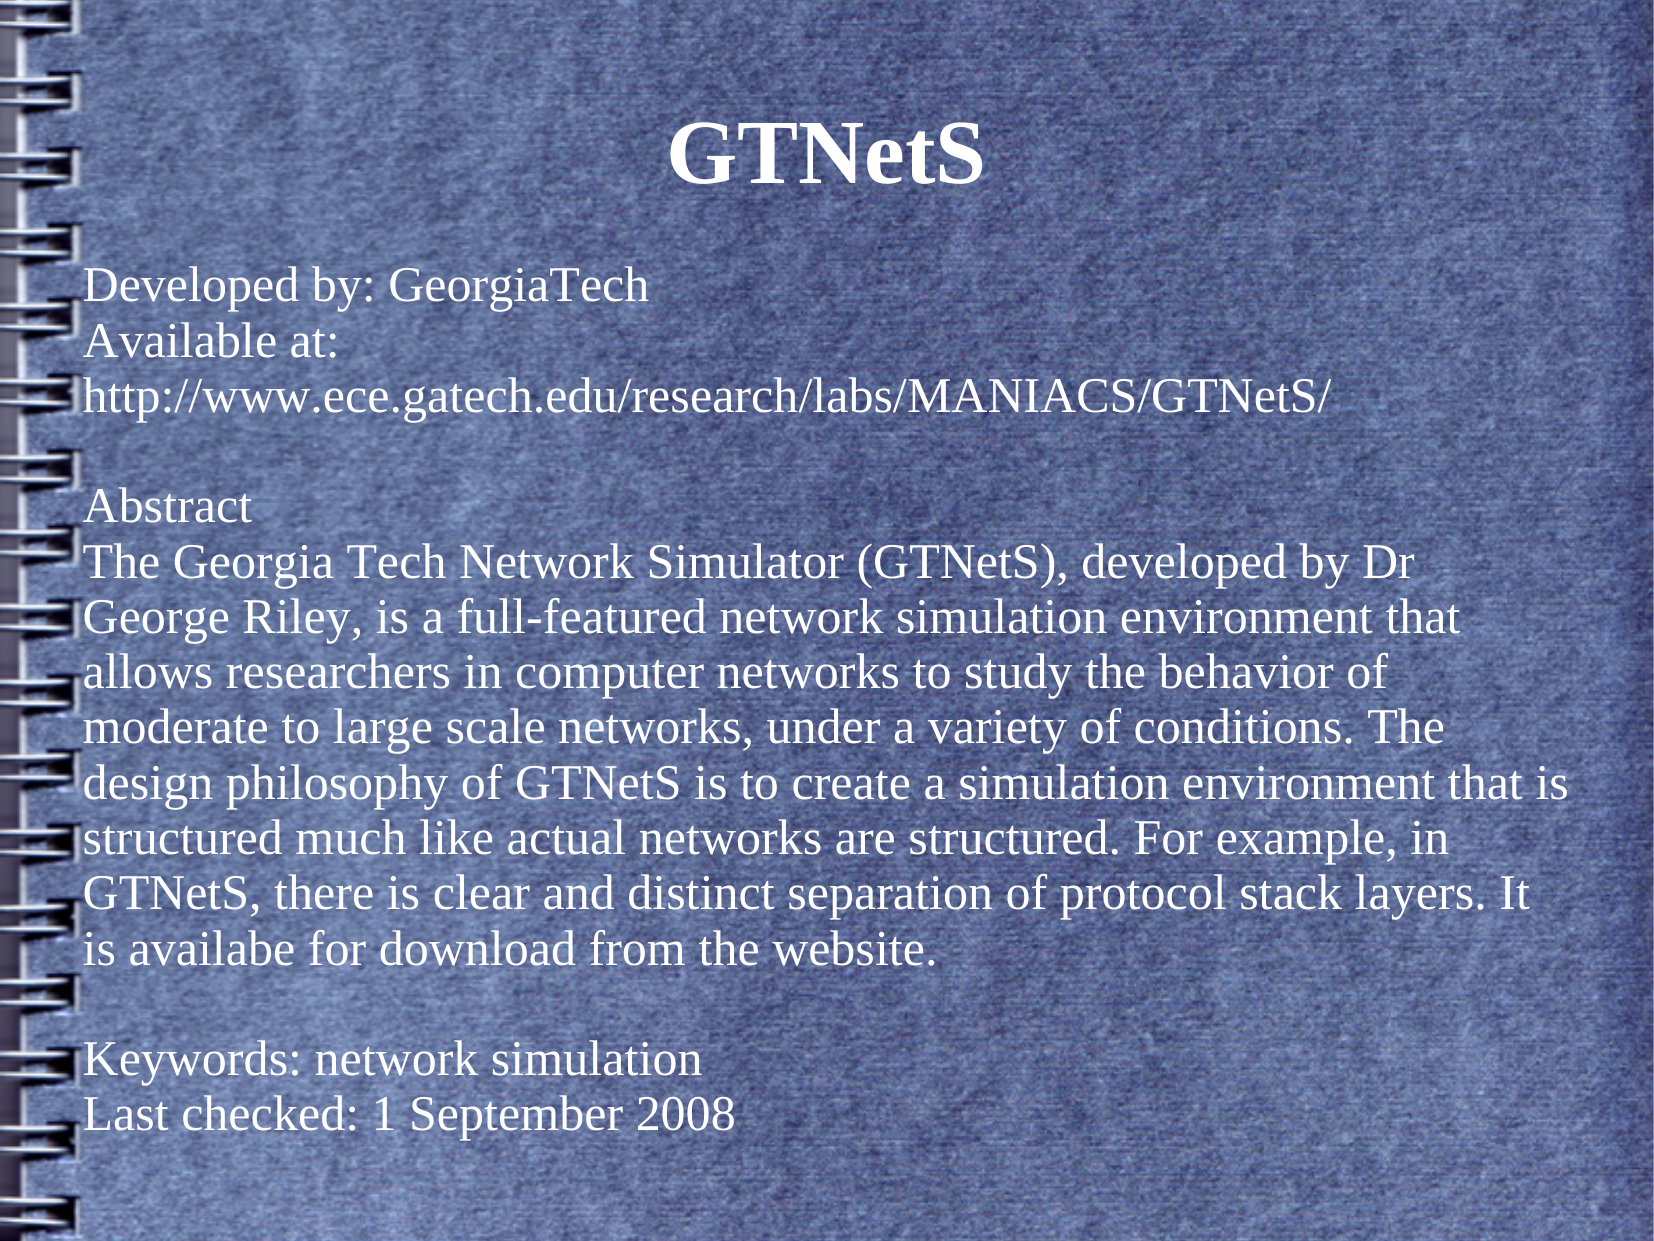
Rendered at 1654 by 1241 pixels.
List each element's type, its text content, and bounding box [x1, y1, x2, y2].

subtitle Developed by: GeorgiaTech Available at: http://www.ece.gatech.edu/research/labs/MANIACS/GTNetS/ Abstract The Georgia Tech Network Simulator (GTNetS), developed by Dr George Riley, is a full-featured network simulation environment that allows researchers in computer networks to study the behavior of moderate to large scale networks, under a variety of conditions. The design philosophy of GTNetS is to create a simulation environment that is structured much like actual networks are structured. For example, in GTNetS, there is clear and distinct separation of protocol stack layers. It is availabe for download from the website. Keywords: network simulation Last checked: 1 September 2008 [82, 257, 1571, 1142]
picture [0, 0, 1654, 1241]
title GTNetS [82, 56, 1571, 250]
